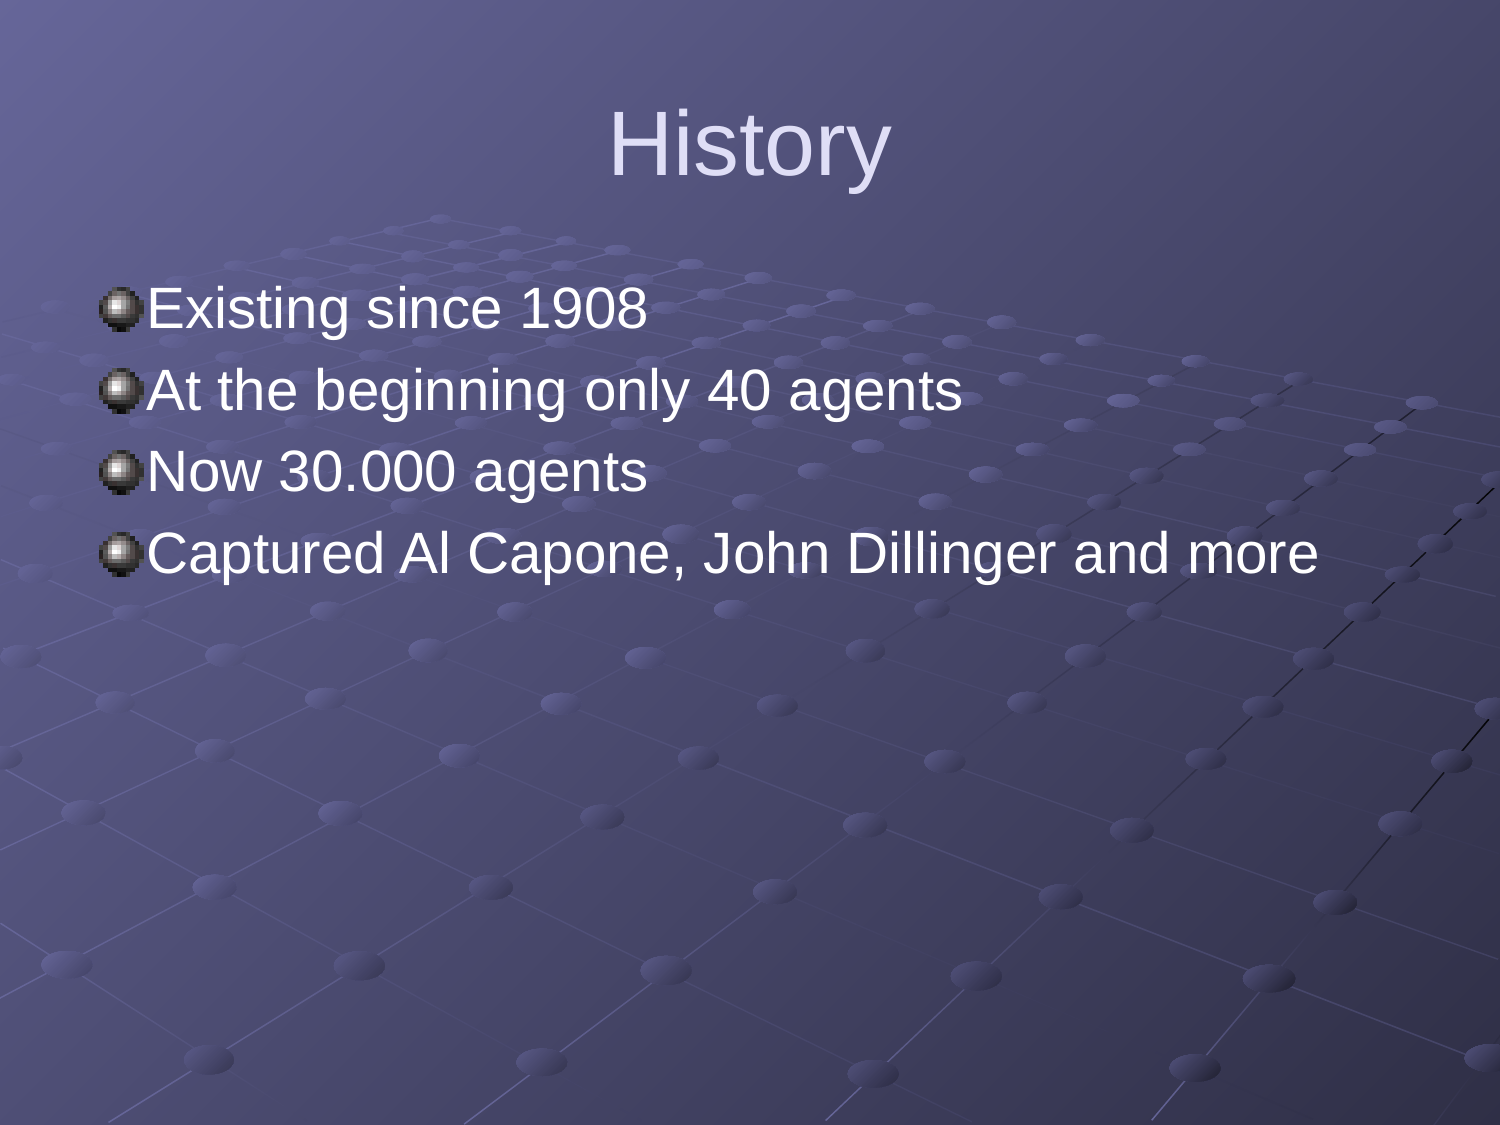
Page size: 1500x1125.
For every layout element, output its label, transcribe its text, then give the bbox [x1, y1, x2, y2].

title History [75, 45, 1425, 233]
list Existing since 1908 At the beginning only 40 agents Now 30.000 agents Captured Al Capone, John Dillinger and more [75, 262, 1425, 1007]
